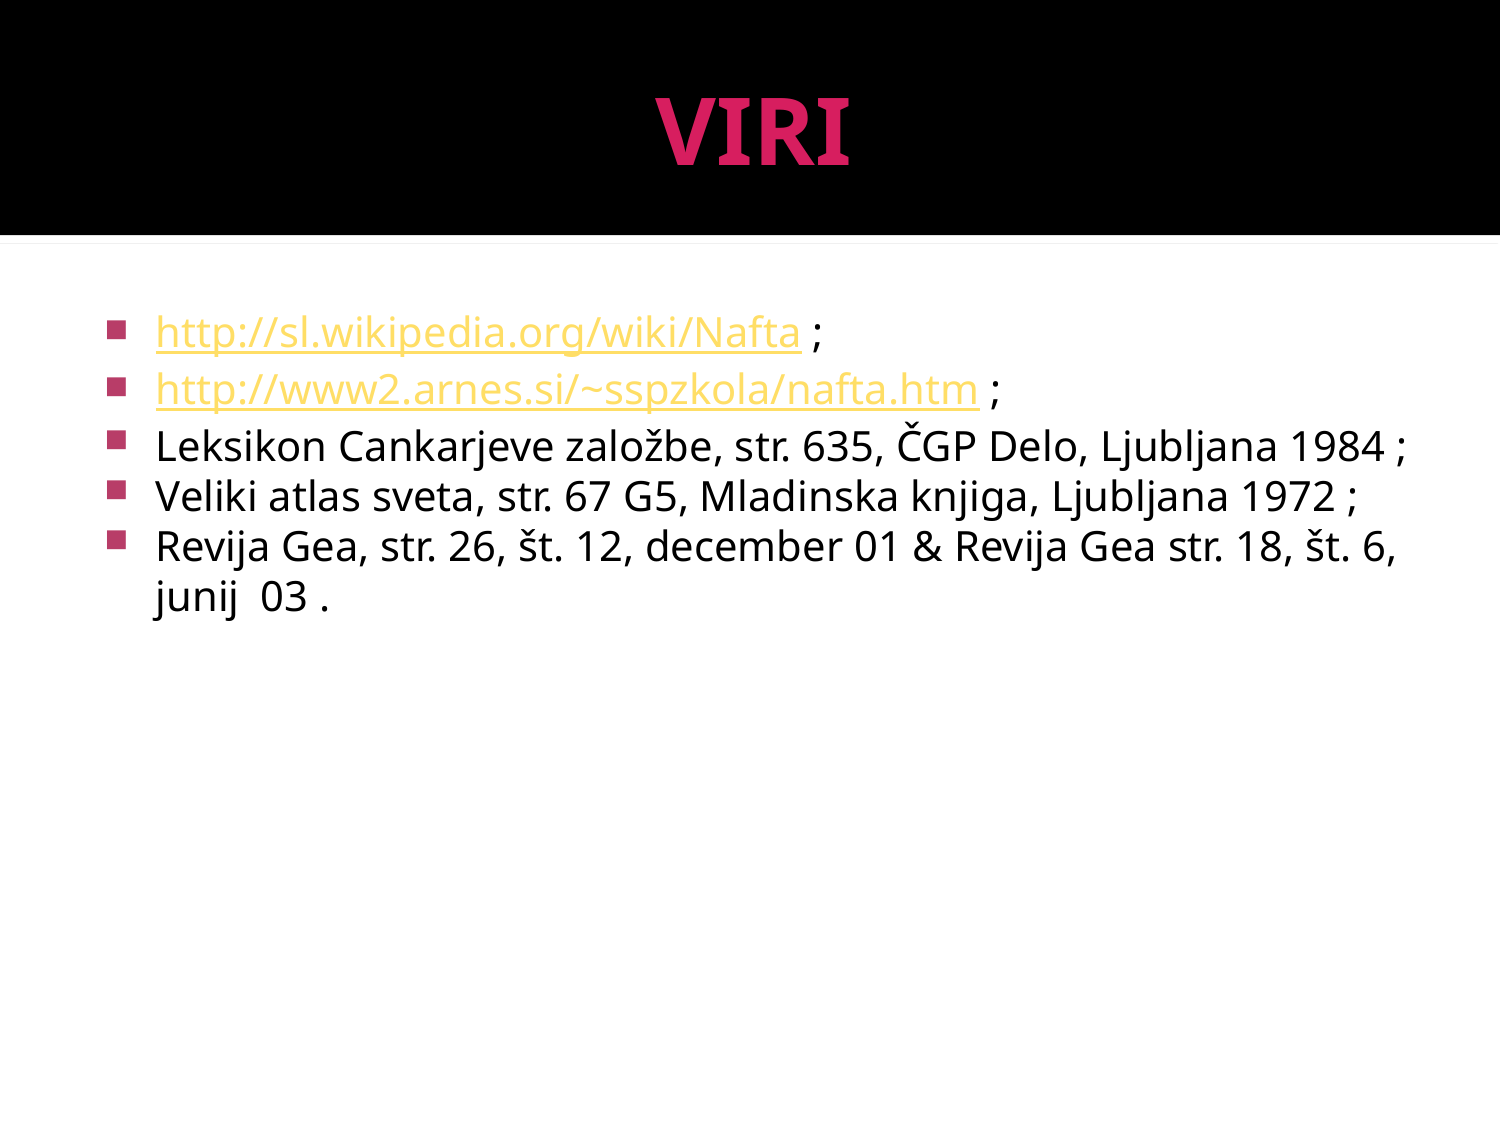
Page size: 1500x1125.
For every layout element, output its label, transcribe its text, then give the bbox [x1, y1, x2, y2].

list http://sl.wikipedia.org/wiki/Nafta ; http://www2.arnes.si/~sspzkola/nafta.htm ; Leksikon Cankarjeve založbe, str. 635, ČGP Delo, Ljubljana 1984 ; Veliki atlas sveta, str. 67 G5, Mladinska knjiga, Ljubljana 1972 ; Revija Gea, str. 26, št. 12, december 01 & Revija Gea str. 18, št. 6, junij 03 . [75, 291, 1425, 1050]
title VIRI [75, 25, 1425, 231]
